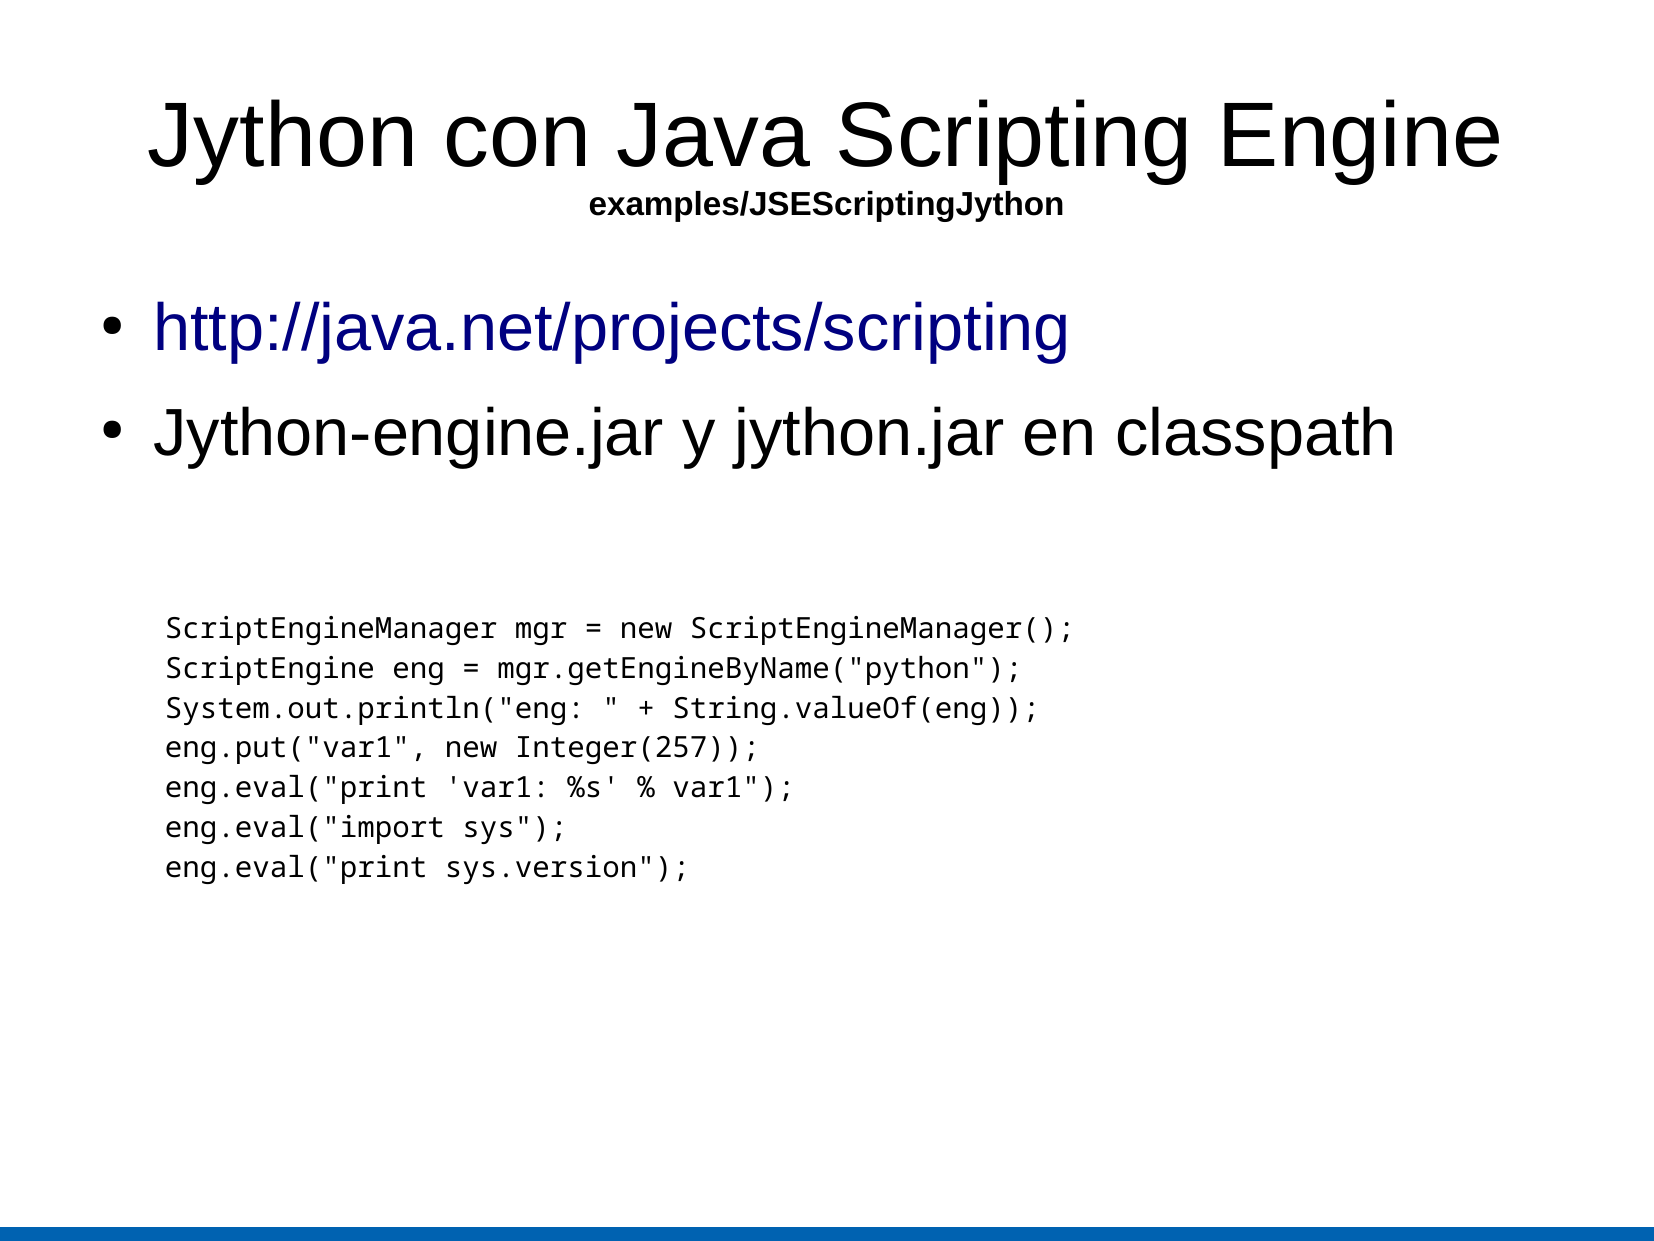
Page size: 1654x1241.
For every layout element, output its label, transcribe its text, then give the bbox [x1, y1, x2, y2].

title Jython con Java Scripting Engine examples/JSEScriptingJython [82, 49, 1571, 257]
text_box ScriptEngineManager mgr = new ScriptEngineManager(); ScriptEngine eng = mgr.getEngineByName("python"); System.out.println("eng: " + String.valueOf(eng)); eng.put("var1", new Integer(257)); eng.eval("print 'var1: %s' % var1"); eng.eval("import sys"); eng.eval("print sys.version"); [150, 600, 1426, 935]
list http://java.net/projects/scripting Jython-engine.jar y jython.jar en classpath [82, 290, 1571, 1109]
